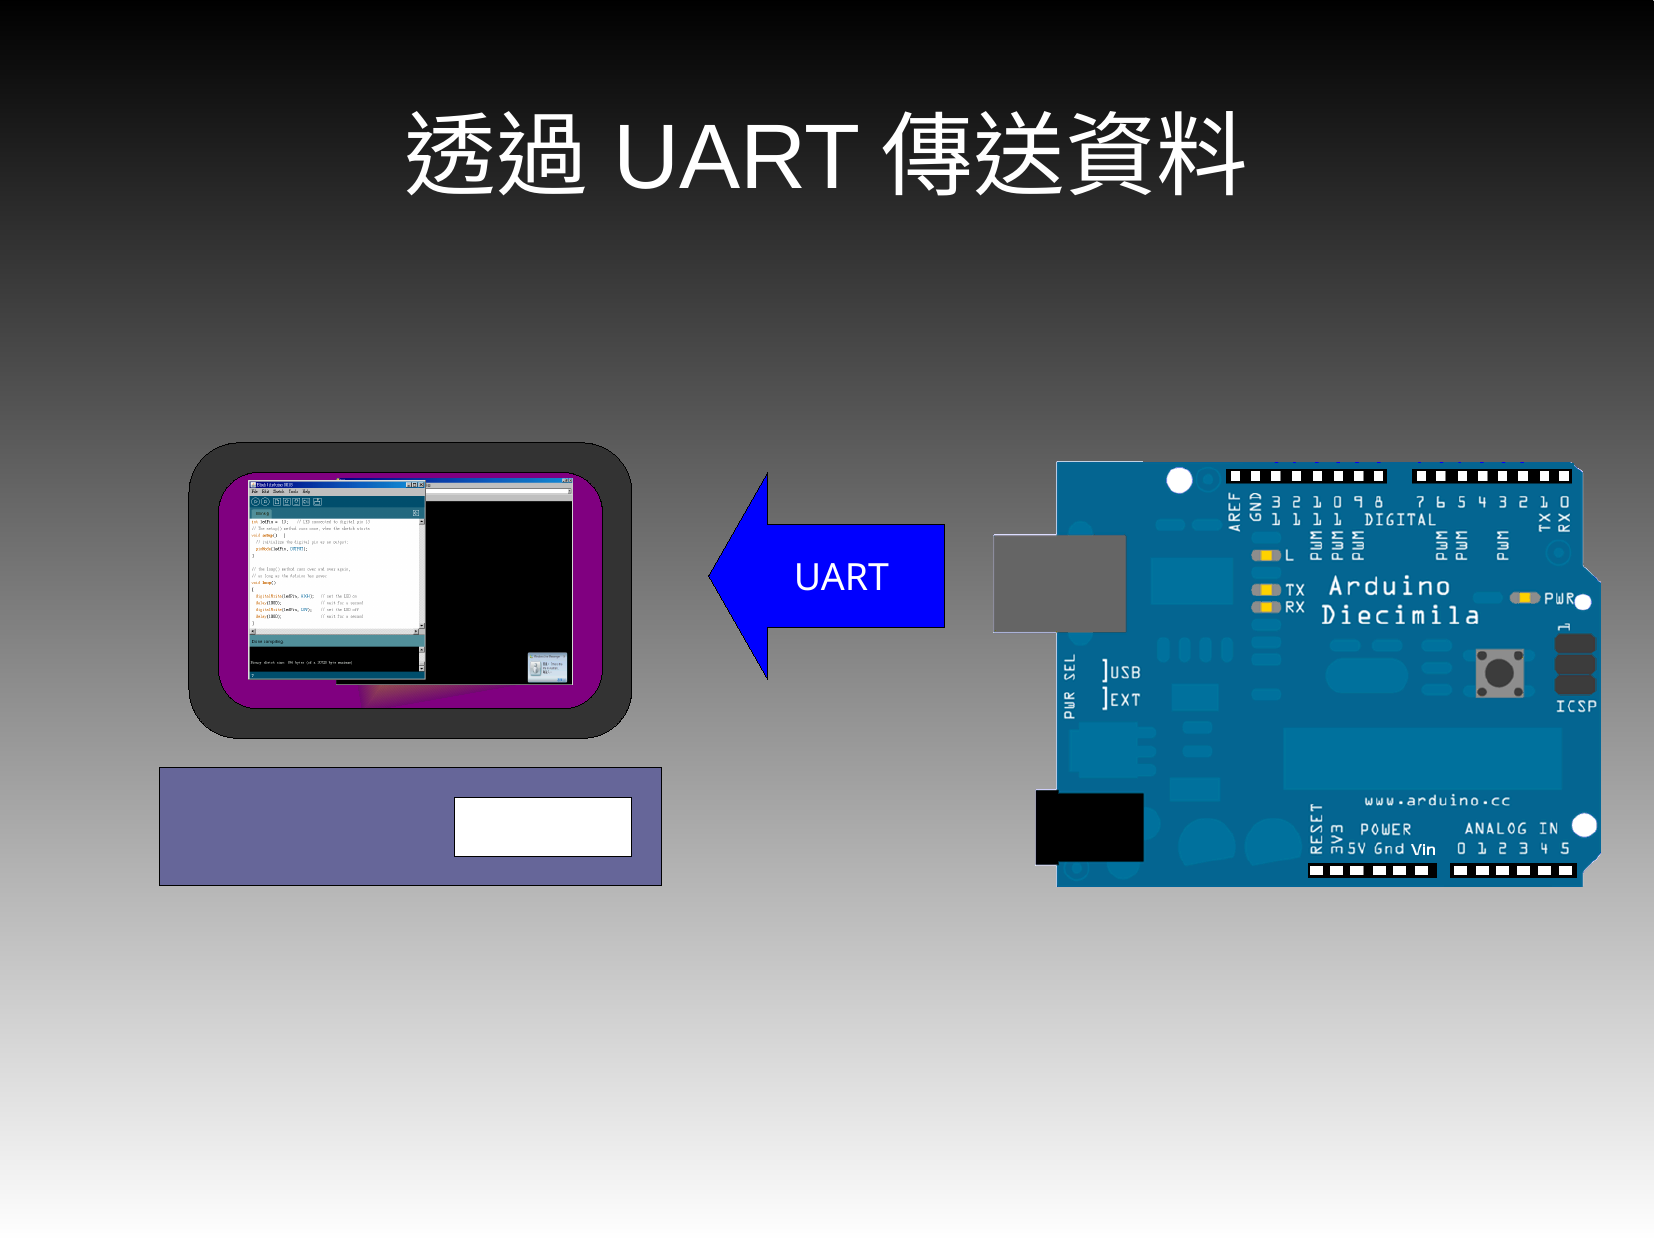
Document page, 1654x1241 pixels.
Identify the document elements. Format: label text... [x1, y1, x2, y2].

text_box [159, 767, 662, 886]
text_box UART [708, 472, 945, 680]
title 透過UART傳送資料 [82, 56, 1571, 250]
picture [991, 442, 1625, 916]
picture [248, 478, 573, 686]
text_box [188, 442, 632, 739]
